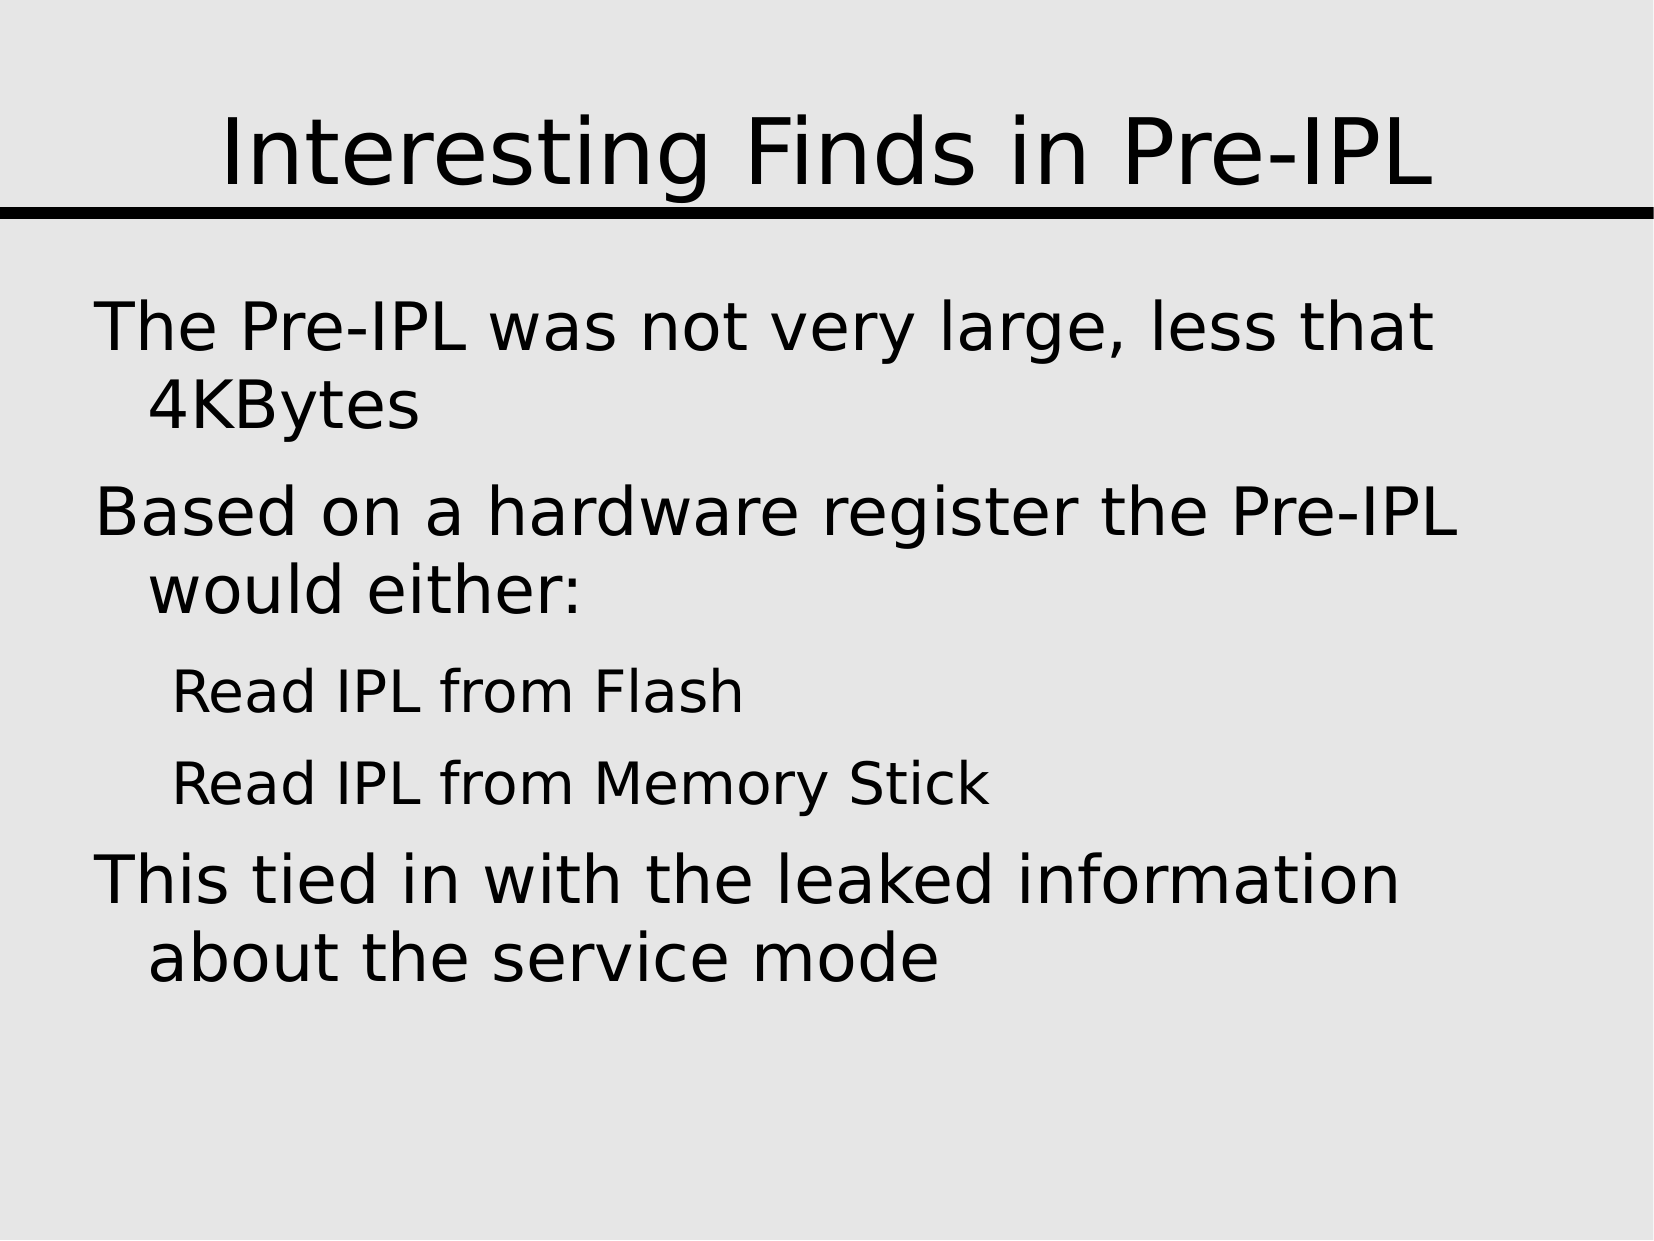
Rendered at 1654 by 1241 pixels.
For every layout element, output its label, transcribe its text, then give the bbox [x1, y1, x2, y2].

title Interesting Finds in Pre-IPL [82, 49, 1571, 257]
list The Pre-IPL was not very large, less that 4KBytes Based on a hardware register the Pre-IPL would either: Read IPL from Flash Read IPL from Memory Stick This tied in with the leaked information about the service mode [76, 288, 1565, 1093]
